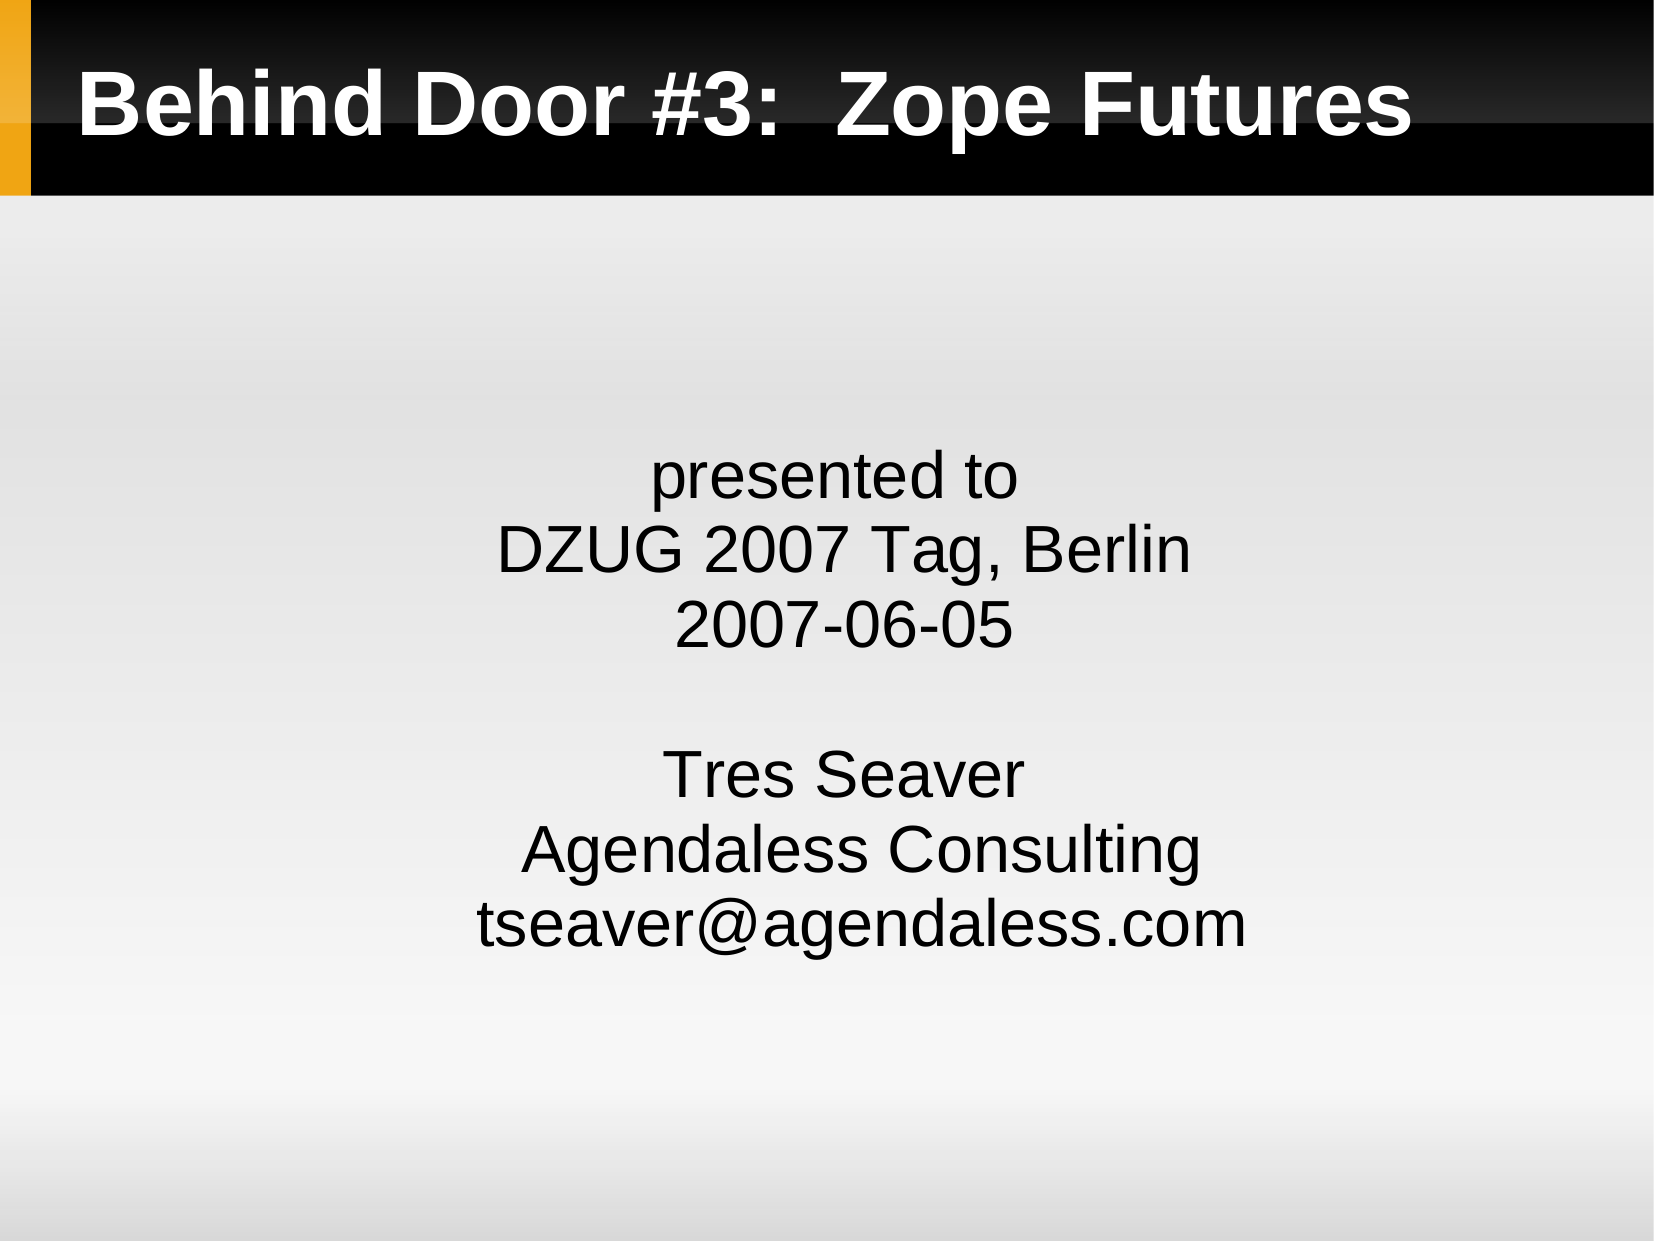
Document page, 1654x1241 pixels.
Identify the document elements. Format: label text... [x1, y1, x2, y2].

title Behind Door #3: Zope Futures [76, 0, 1565, 208]
picture [0, 0, 1654, 1241]
subtitle presented to DZUG 2007 Tag, Berlin 2007-06-05 Tres Seaver Agendaless Consulting tseaver@agendaless.com [82, 290, 1571, 1109]
